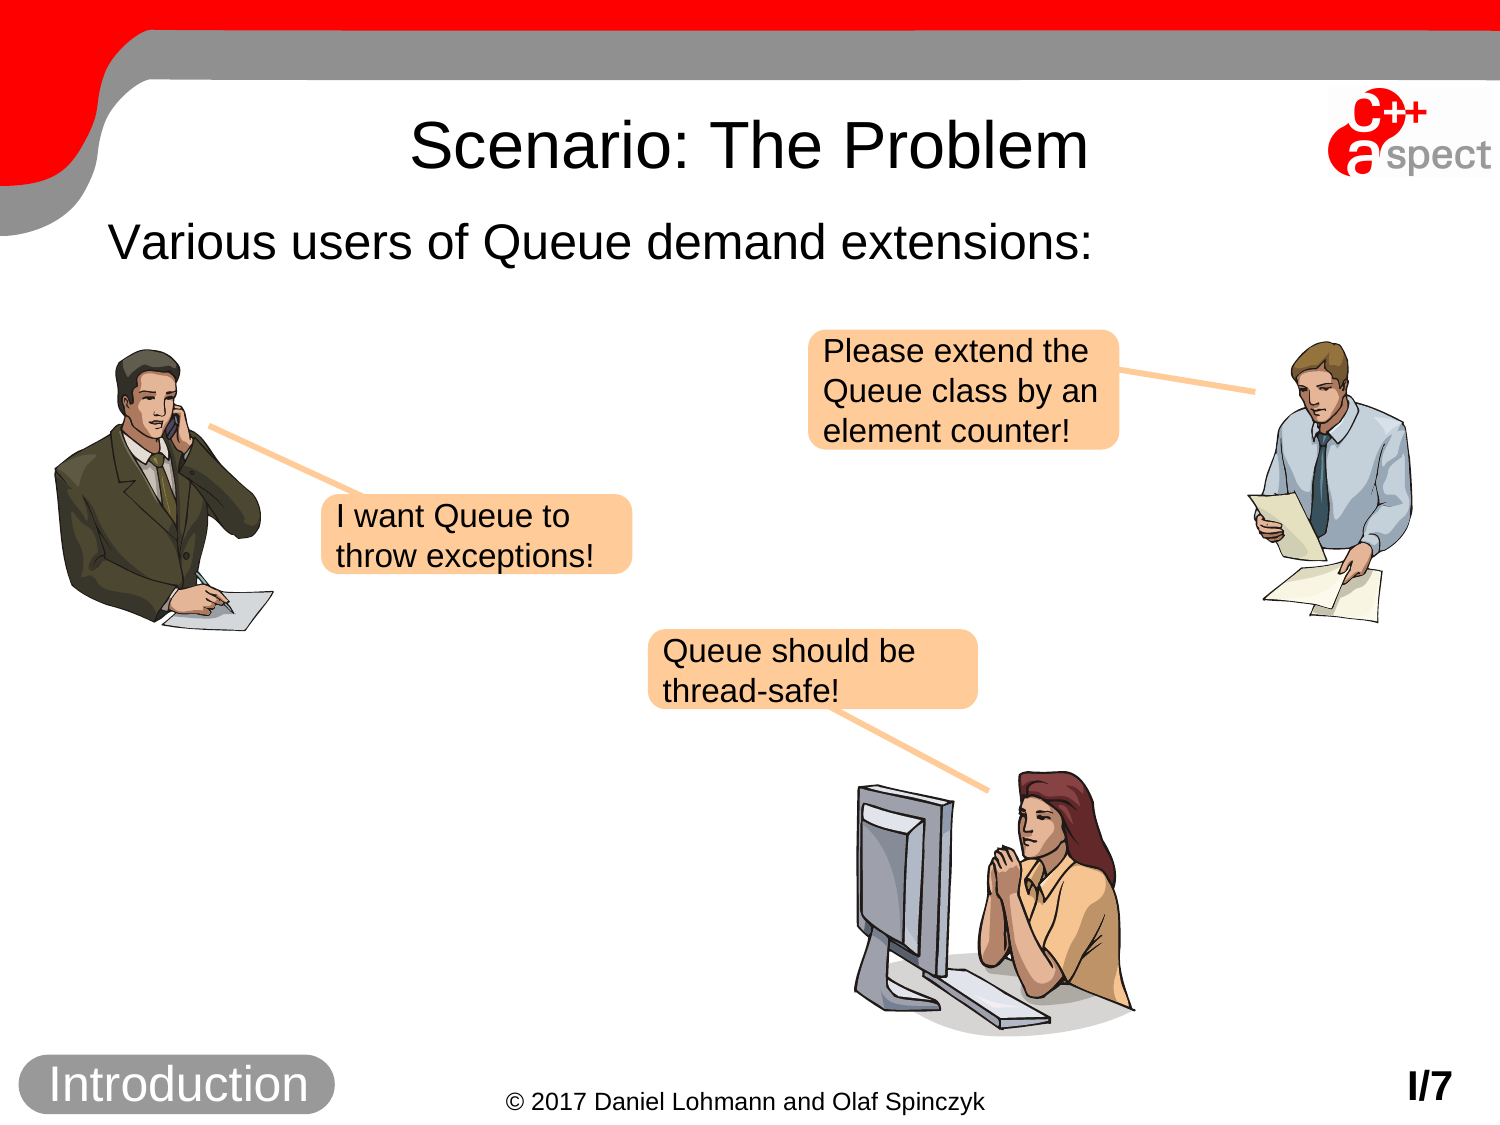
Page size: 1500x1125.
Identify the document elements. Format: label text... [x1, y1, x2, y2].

picture [0, 300, 308, 640]
text_box Please extend the Queue class by an element counter! [808, 329, 1120, 449]
text_box Queue should be thread-safe! [647, 629, 978, 708]
picture [1221, 295, 1413, 635]
text_box I want Queue to throw exceptions! [321, 494, 633, 573]
title Scenario: The Problem [112, 80, 1388, 205]
picture [825, 734, 1177, 1073]
text_box Various users of Queue demand extensions: [107, 209, 1194, 266]
